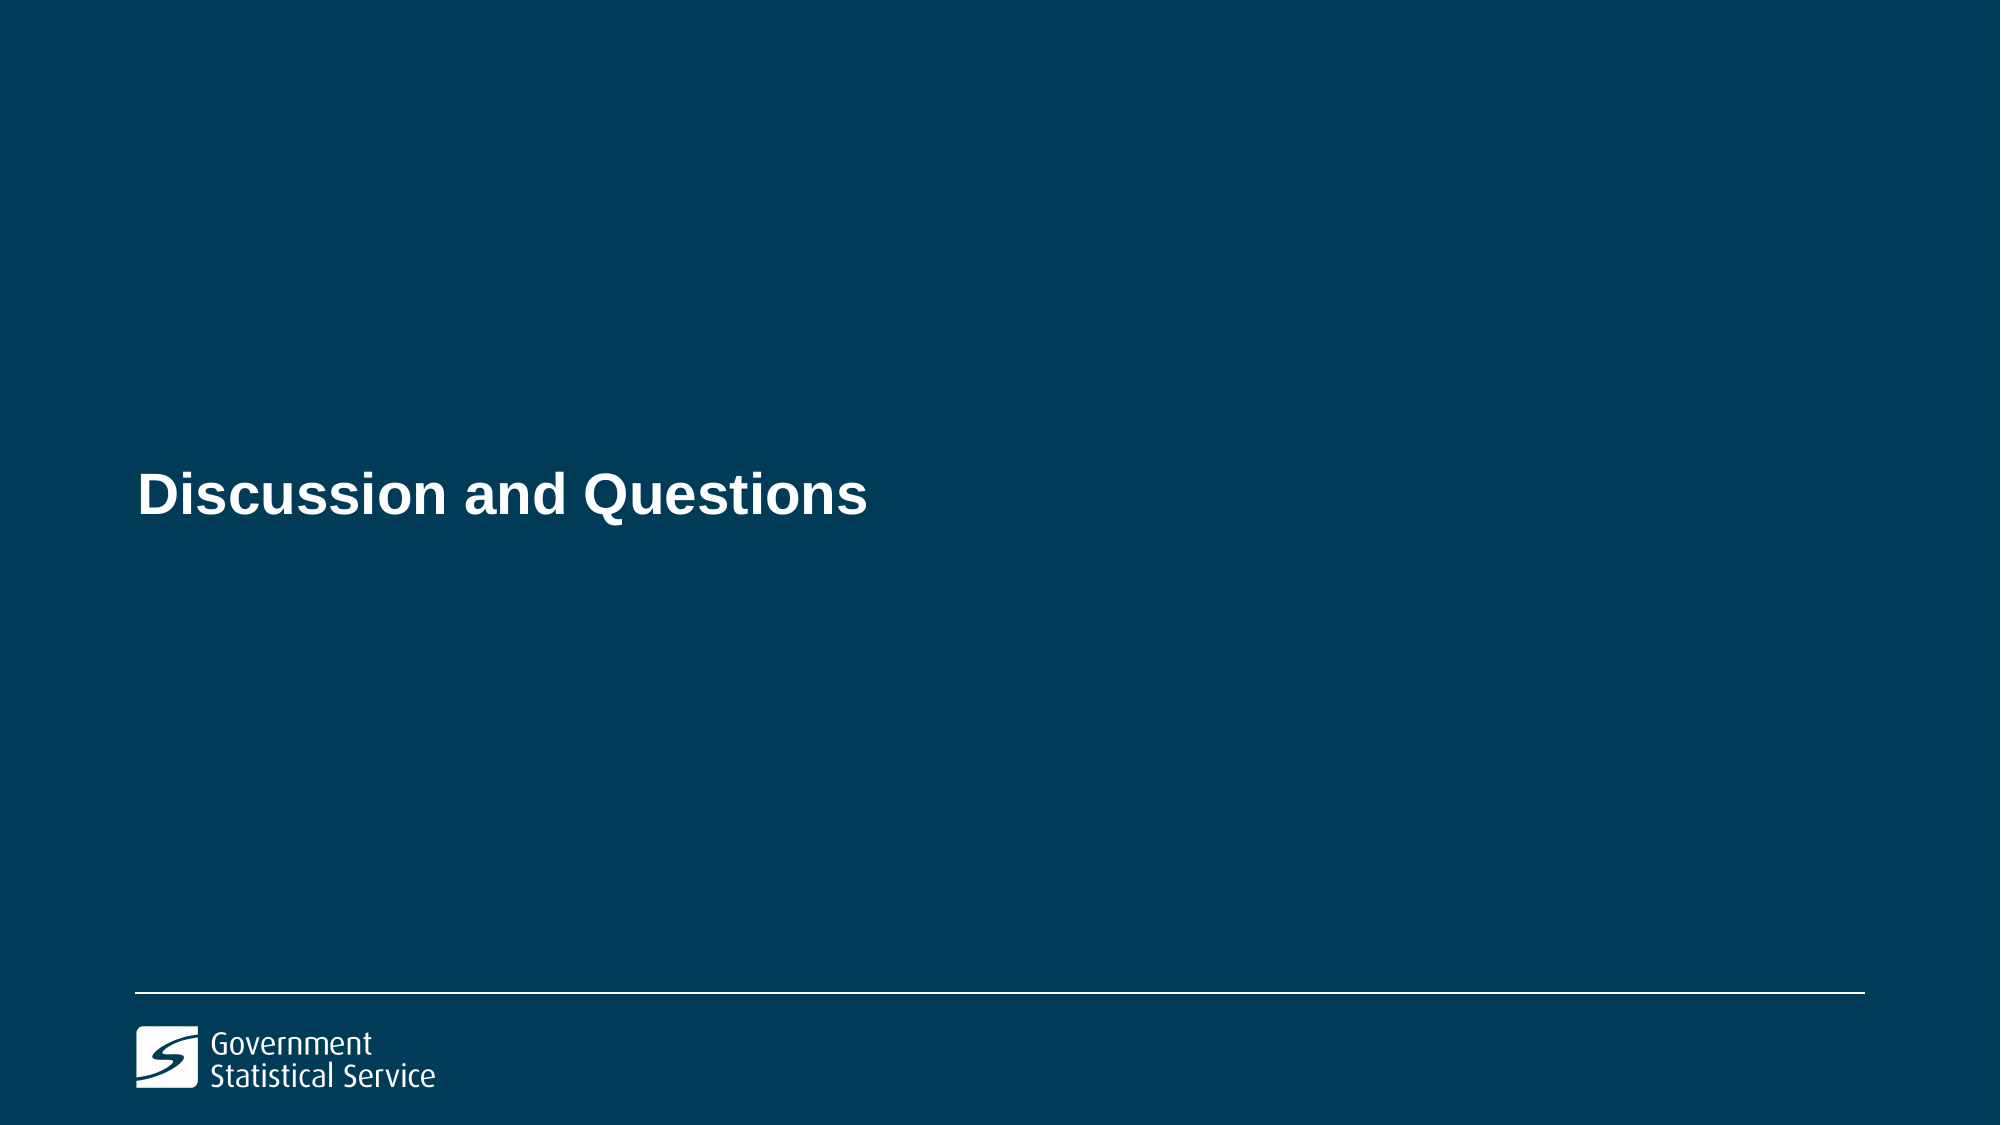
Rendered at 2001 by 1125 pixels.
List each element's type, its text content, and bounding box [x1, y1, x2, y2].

list Discussion and Questions [137, 454, 1193, 527]
